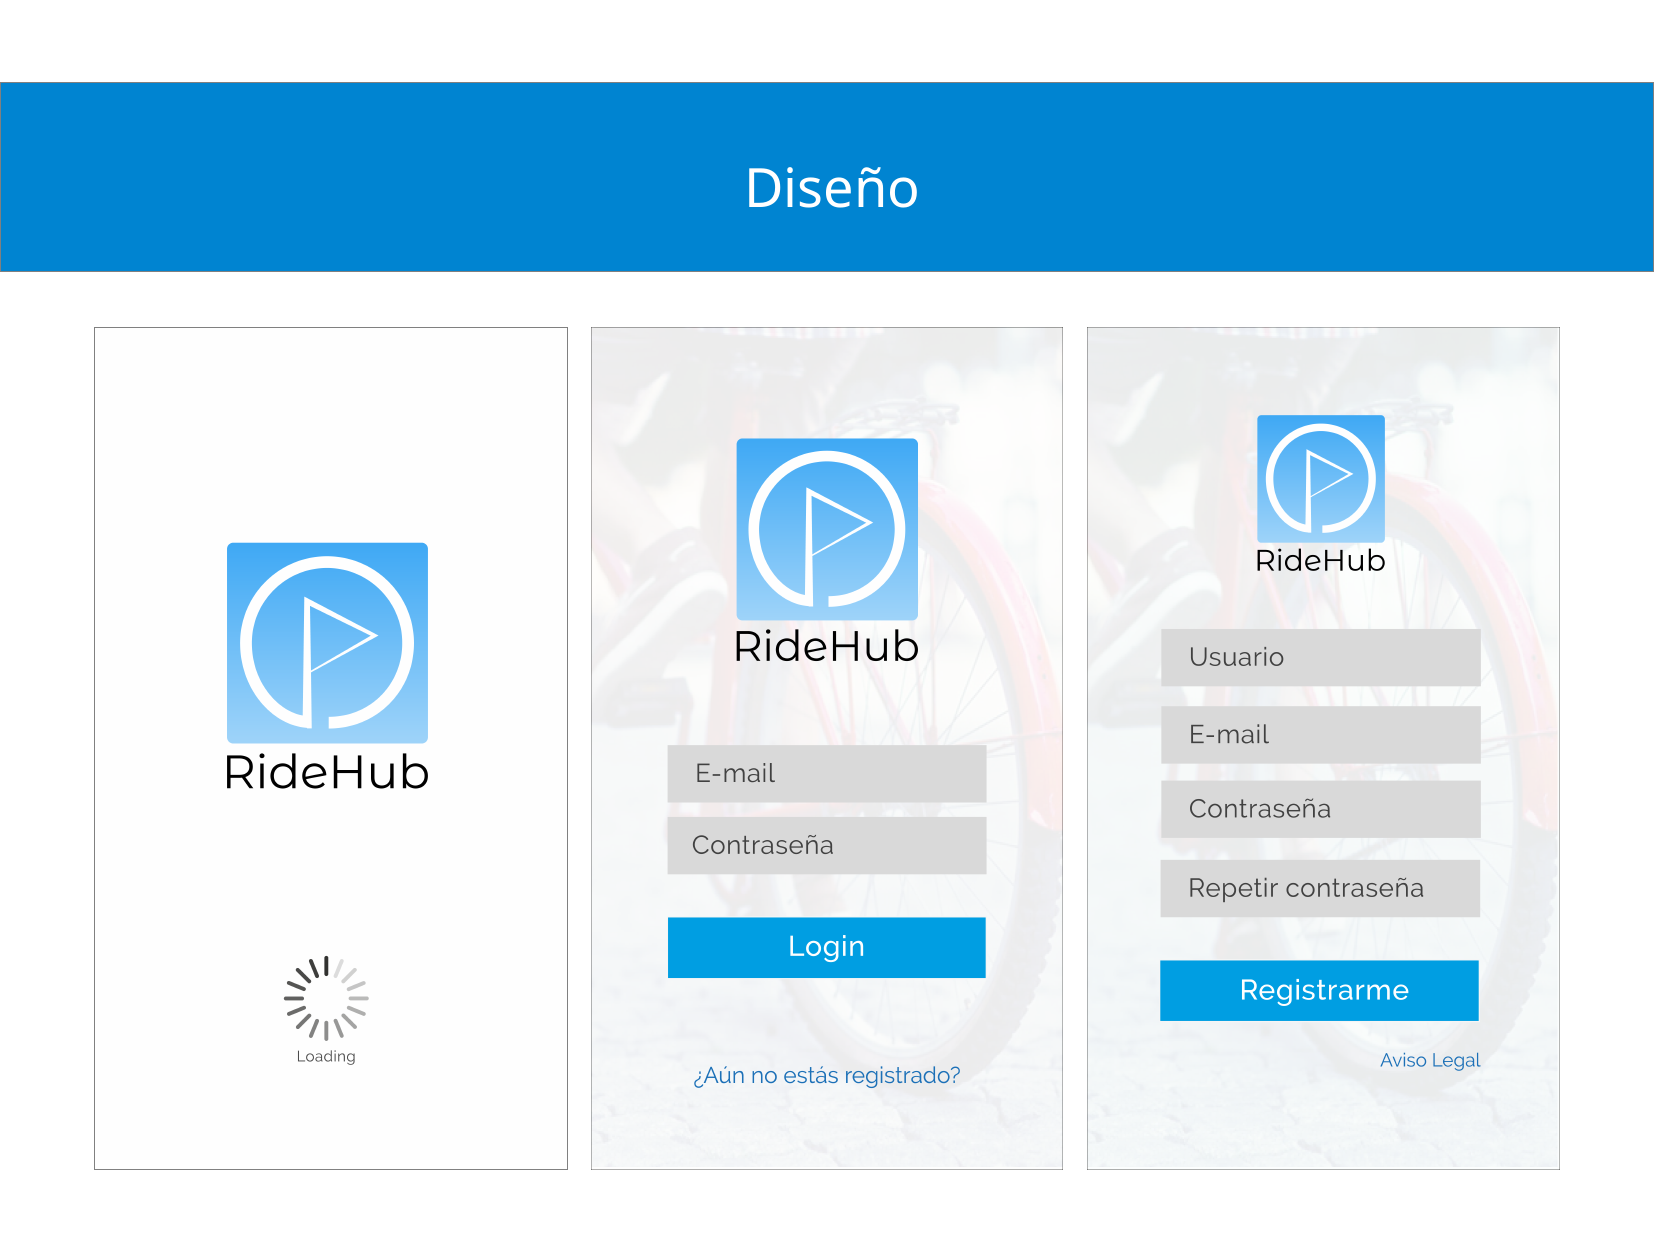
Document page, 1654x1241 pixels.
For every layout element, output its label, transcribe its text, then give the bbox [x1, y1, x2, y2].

picture [591, 327, 1063, 1170]
text_box Diseño [271, 141, 1394, 221]
picture [94, 327, 568, 1170]
picture [1087, 327, 1560, 1170]
text_box [0, 82, 1654, 272]
